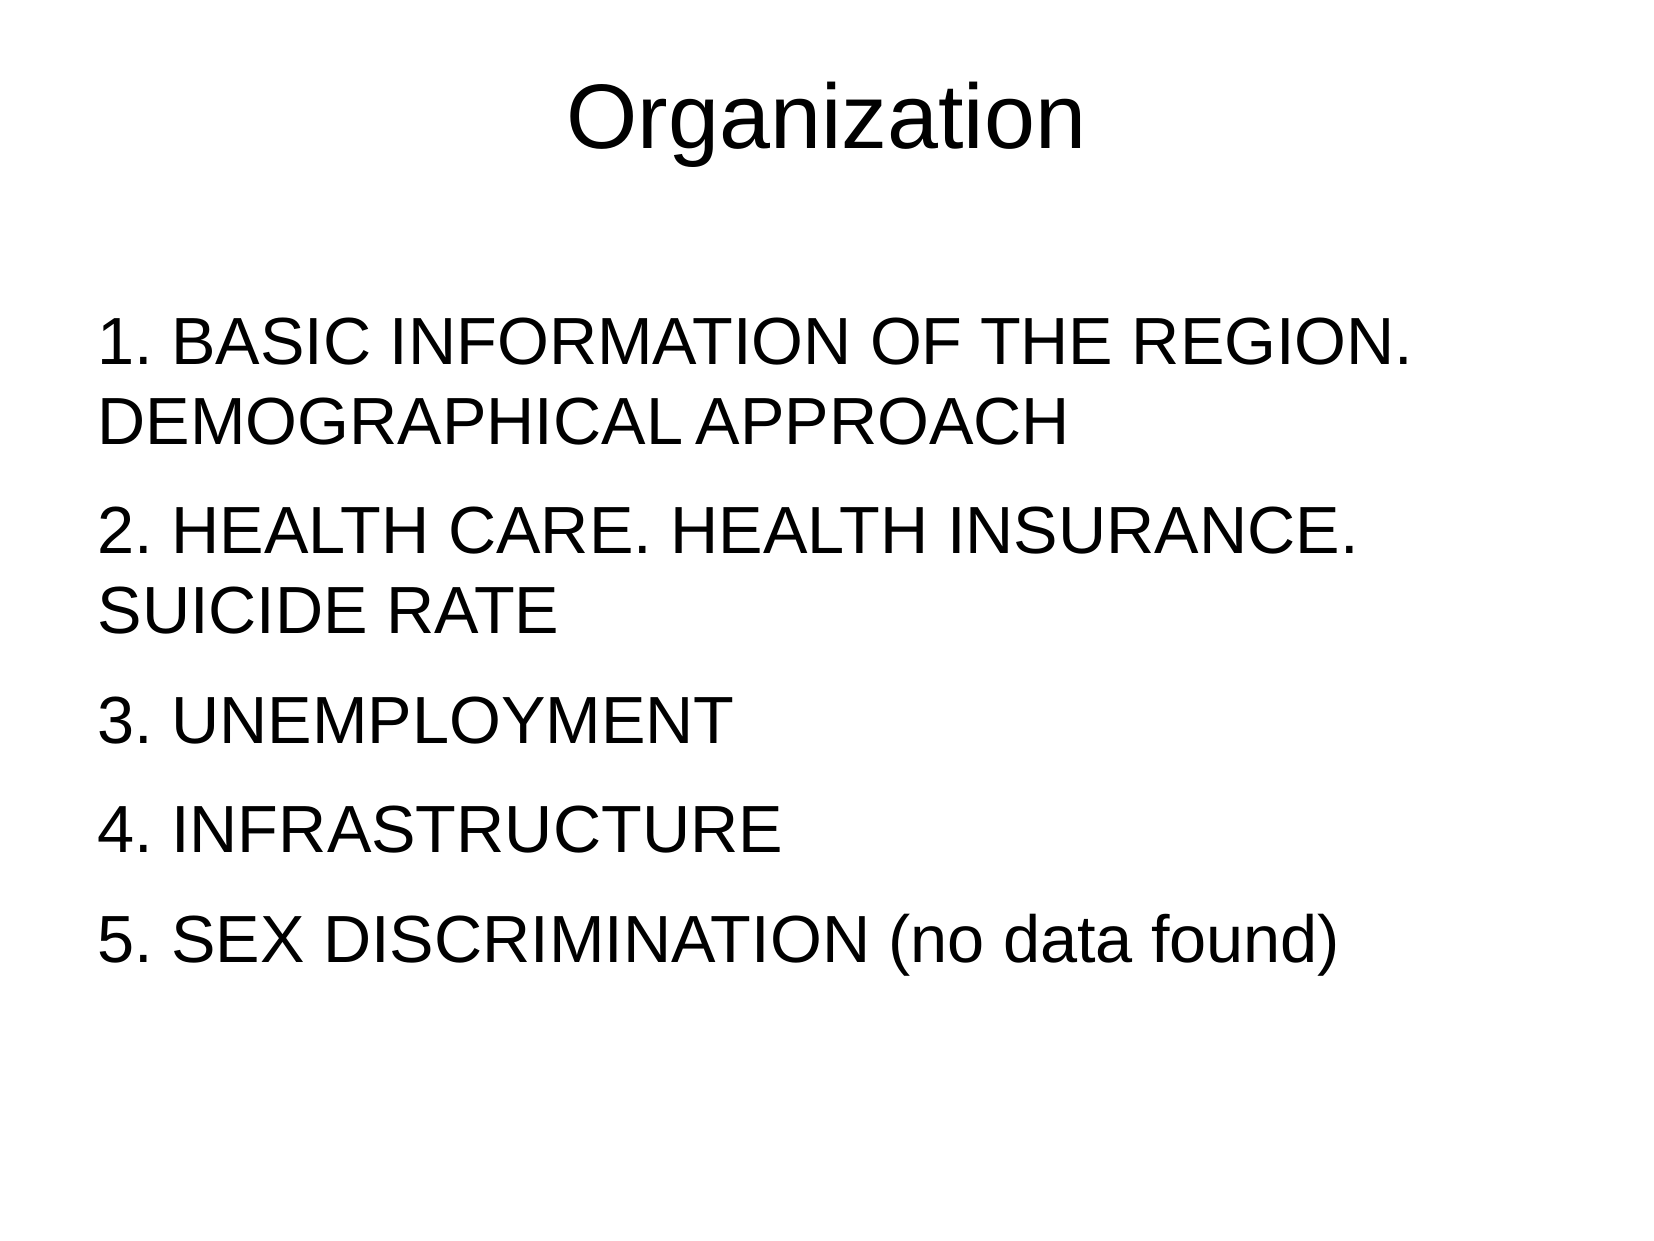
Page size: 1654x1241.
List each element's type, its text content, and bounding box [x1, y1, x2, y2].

list 1. BASIC INFORMATION OF THE REGION. DEMOGRAPHICAL APPROACH 2. HEALTH CARE. HEALTH INSURANCE. SUICIDE RATE 3. UNEMPLOYMENT 4. INFRASTRUCTURE 5. SEX DISCRIMINATION (no data found) [82, 290, 1571, 1010]
title Organization [82, 49, 1571, 257]
